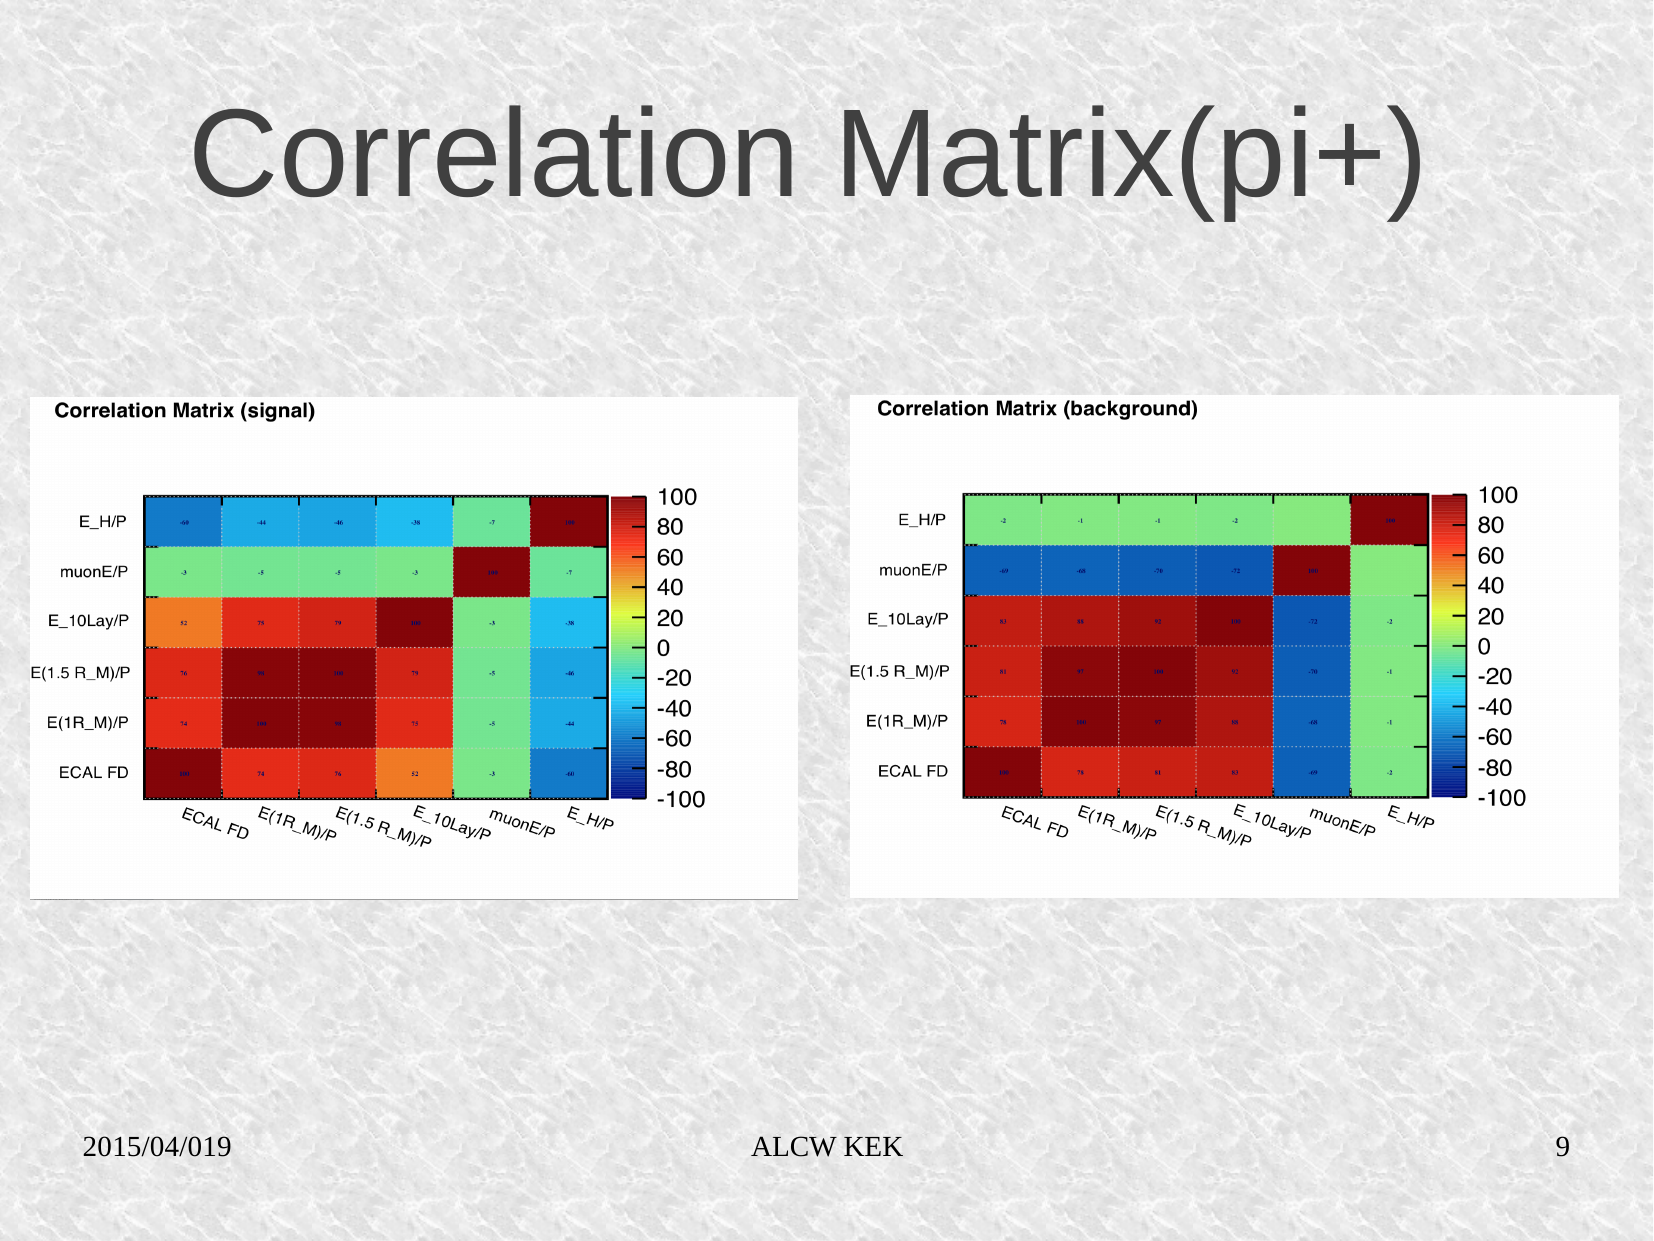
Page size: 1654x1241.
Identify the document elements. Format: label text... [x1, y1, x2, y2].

picture [0, 0, 1654, 1241]
title Correlation Matrix(pi+) [82, 49, 1571, 257]
